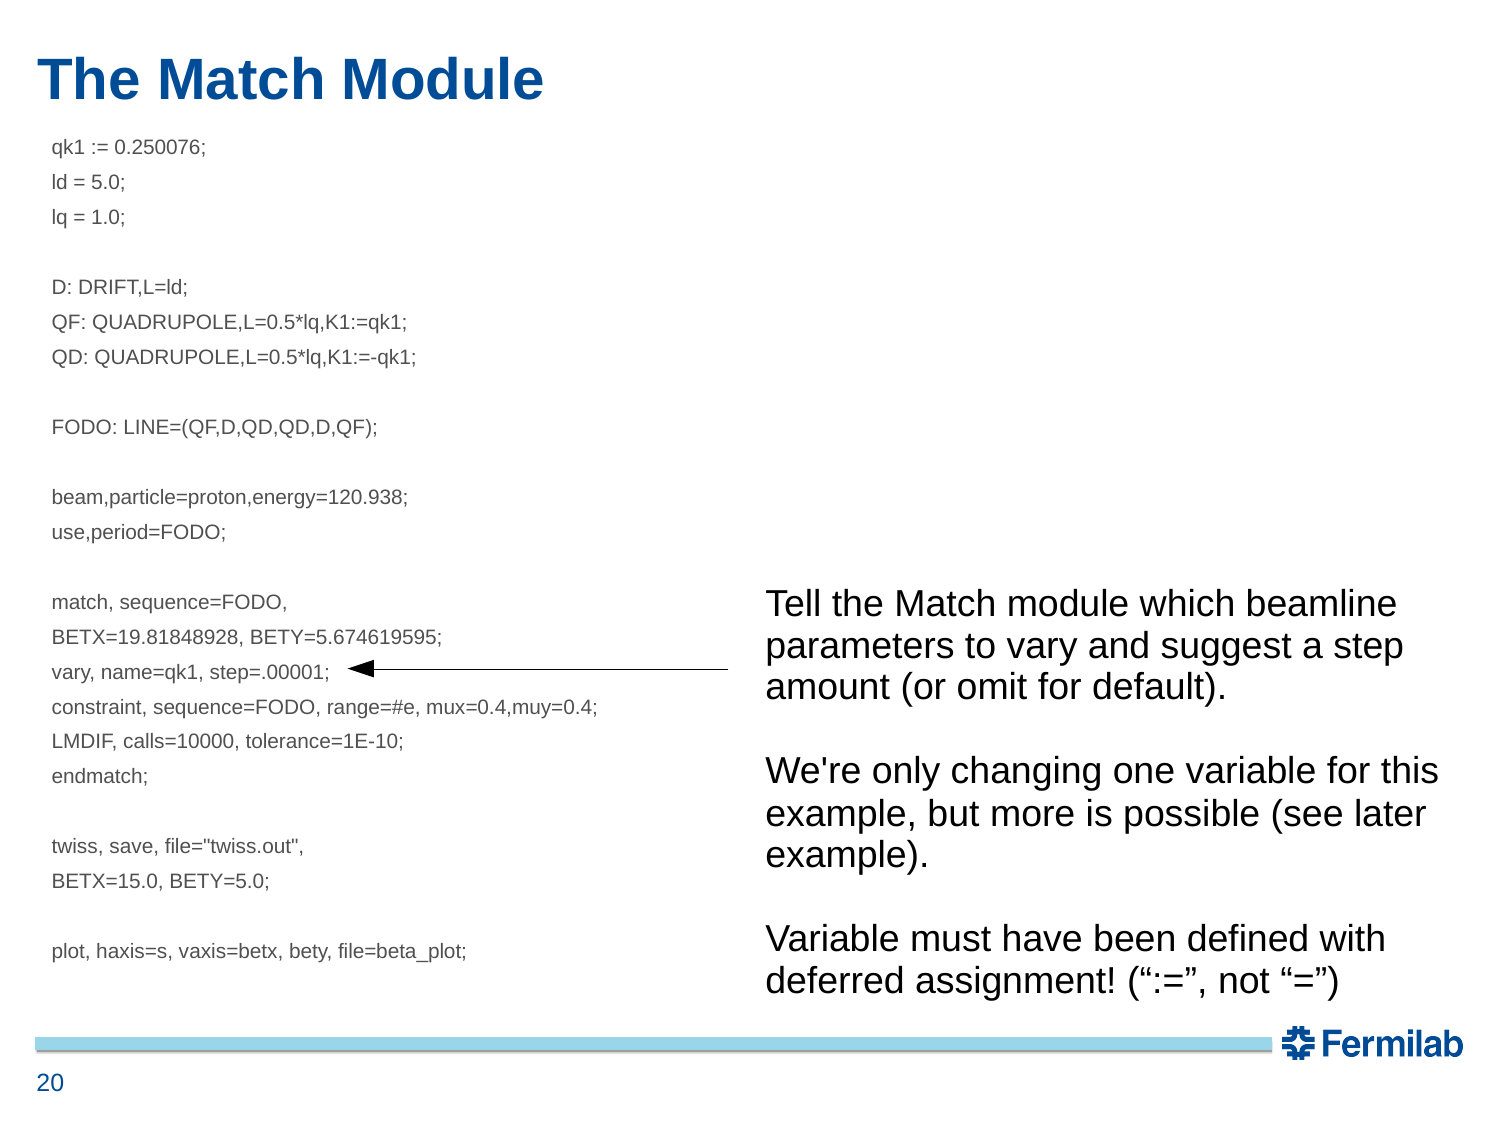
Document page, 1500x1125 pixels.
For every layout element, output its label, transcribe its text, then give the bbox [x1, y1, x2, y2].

text_box Tell the Match module which beamline parameters to vary and suggest a step amount (or omit for default). We're only changing one variable for this example, but more is possible (see later example). Variable must have been defined with deferred assignment! (“:=”, not “=”) [750, 574, 1482, 1010]
title The Match Module [37, 41, 1463, 112]
slide_number <number> [36, 1066, 105, 1106]
list qk1 := 0.250076; ld = 5.0; lq = 1.0; D: DRIFT,L=ld; QF: QUADRUPOLE,L=0.5*lq,K1:=qk1; QD: QUADRUPOLE,L=0.5*lq,K1:=-qk1; FODO: LINE=(QF,D,QD,QD,D,QF); beam,particle=proton,energy=120.938; use,period=FODO; match, sequence=FODO, BETX=19.81848928, BETY=5.674619595; vary, name=qk1, step=.00001; constraint, sequence=FODO, range=#e, mux=0.4,muy=0.4; LMDIF, calls=10000, tolerance=1E-10; endmatch; twiss, save, file="twiss.out", BETX=15.0, BETY=5.0; plot, haxis=s, vaxis=betx, bety, file=beta_plot; [51, 133, 599, 873]
picture [1282, 1026, 1463, 1060]
